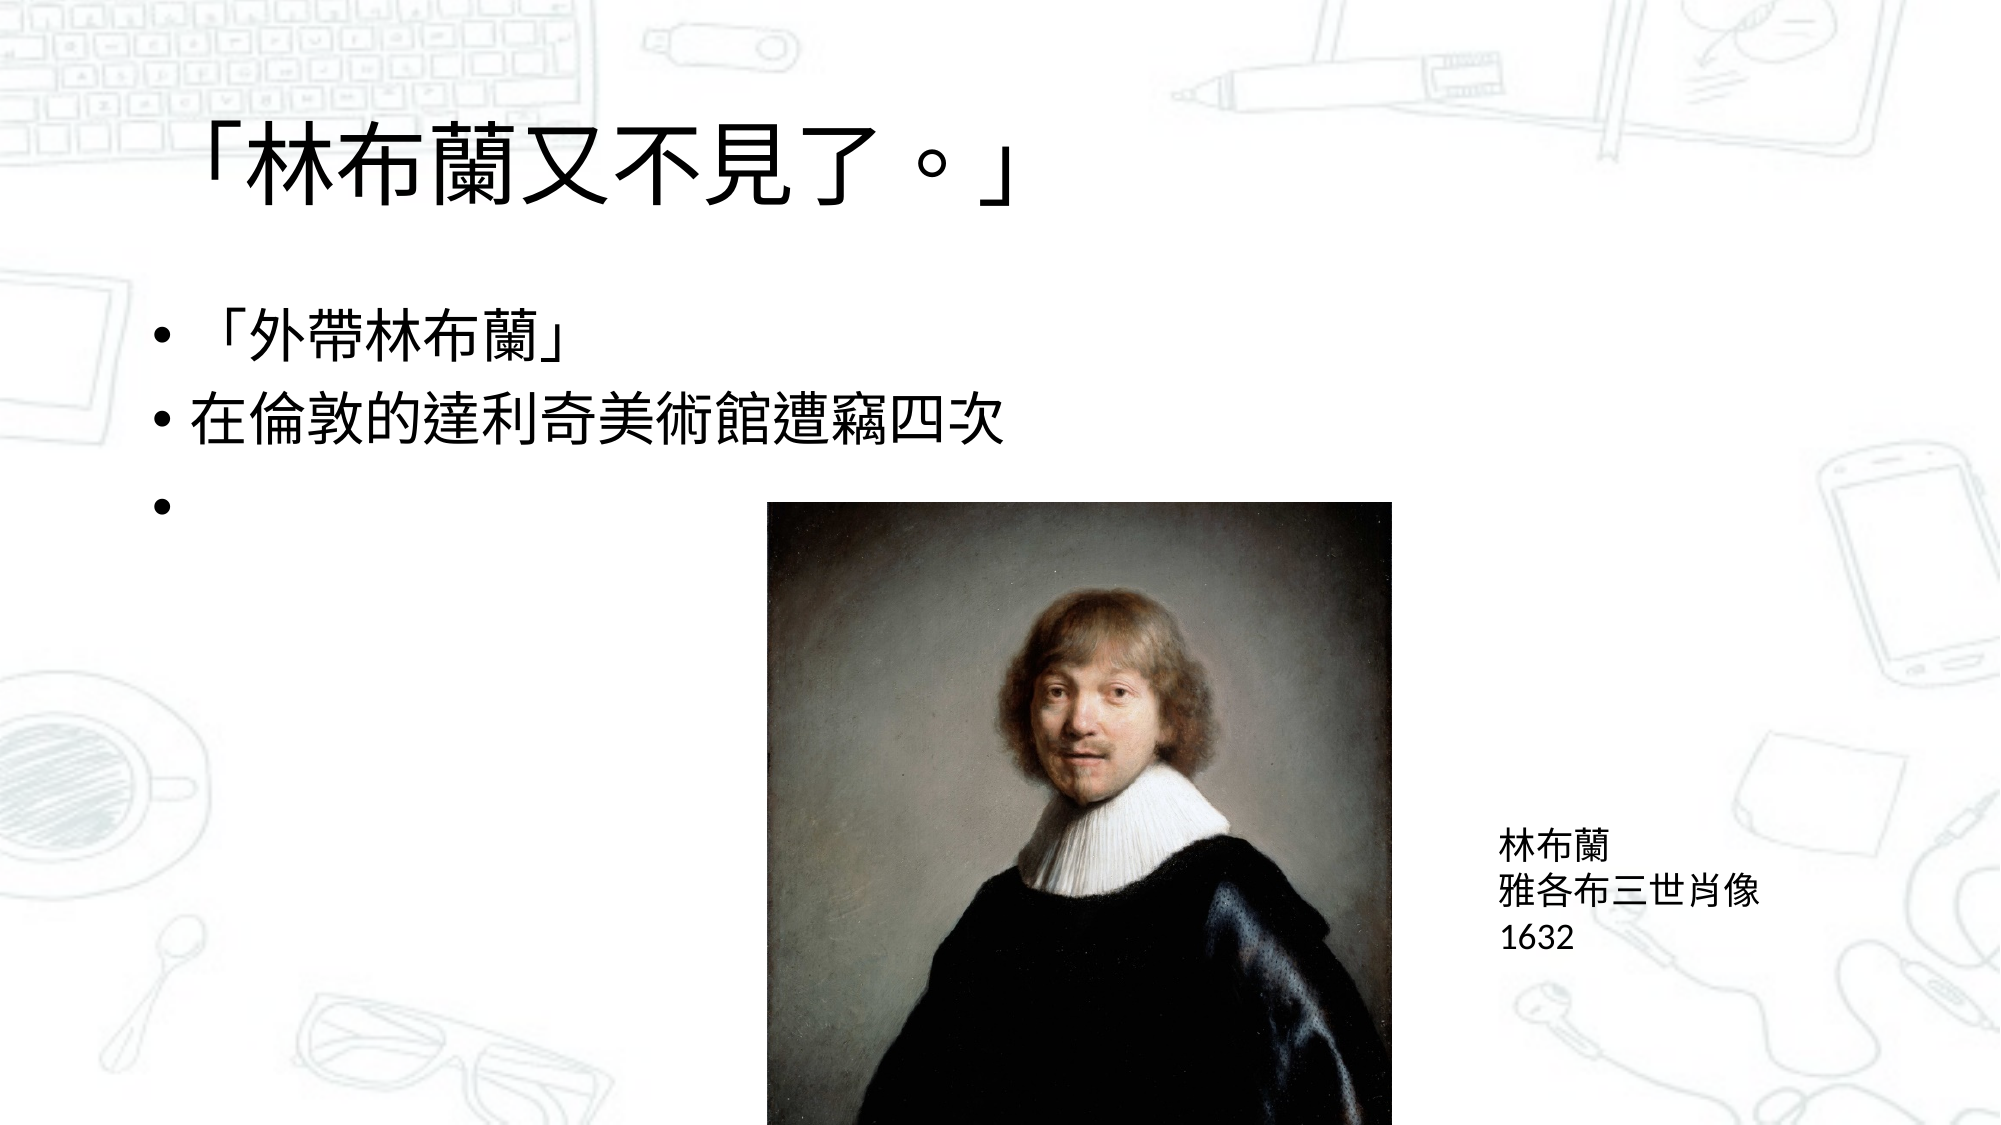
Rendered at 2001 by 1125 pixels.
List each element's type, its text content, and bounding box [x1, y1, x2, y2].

title 「林布蘭又不見了。」 [137, 59, 1863, 278]
text_box 林布蘭 雅各布三世肖像 1632 [1484, 814, 1787, 964]
picture [767, 502, 1392, 1125]
list 「外帶林布蘭」 在倫敦的達利奇美術館遭竊四次 [137, 299, 1880, 1088]
